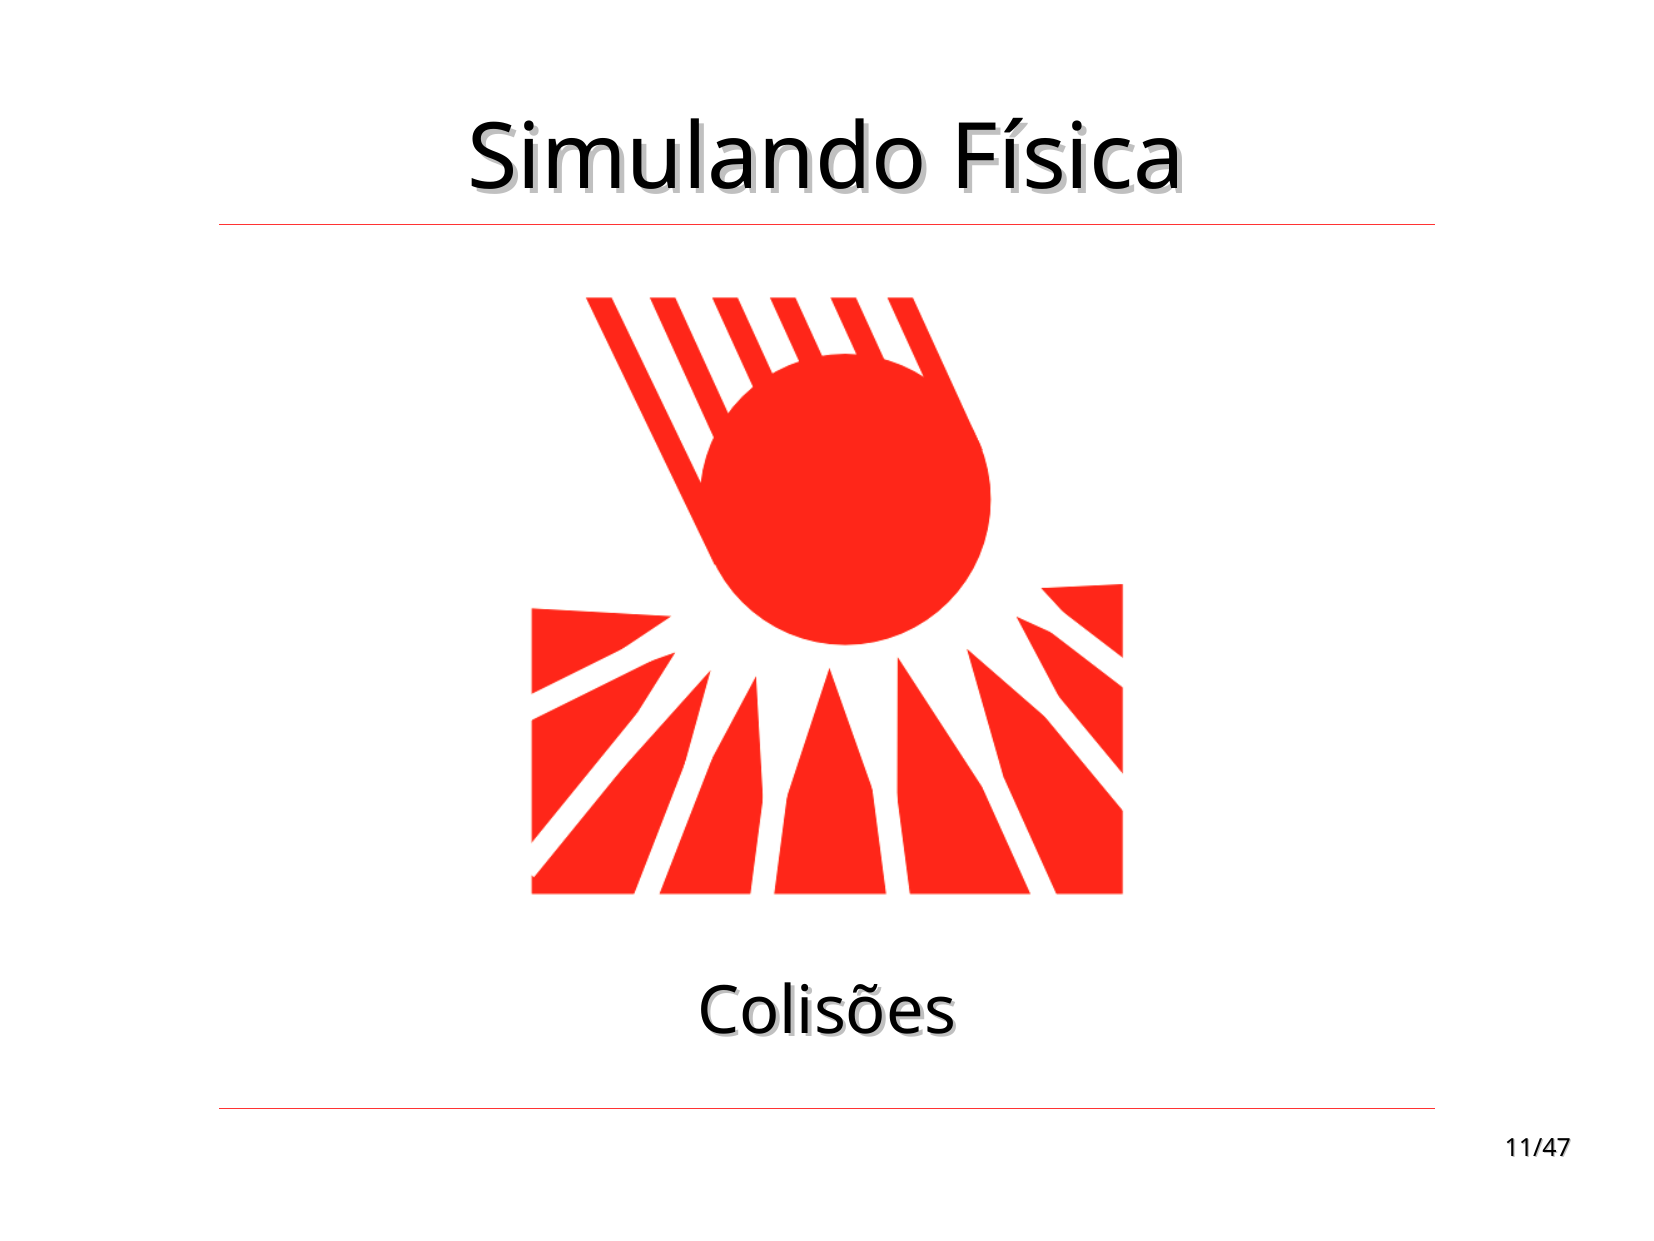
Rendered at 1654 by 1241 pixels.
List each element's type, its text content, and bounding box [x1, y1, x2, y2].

picture [506, 275, 1147, 916]
title Simulando Física [82, 49, 1571, 257]
text_box Colisões [357, 954, 1297, 1055]
